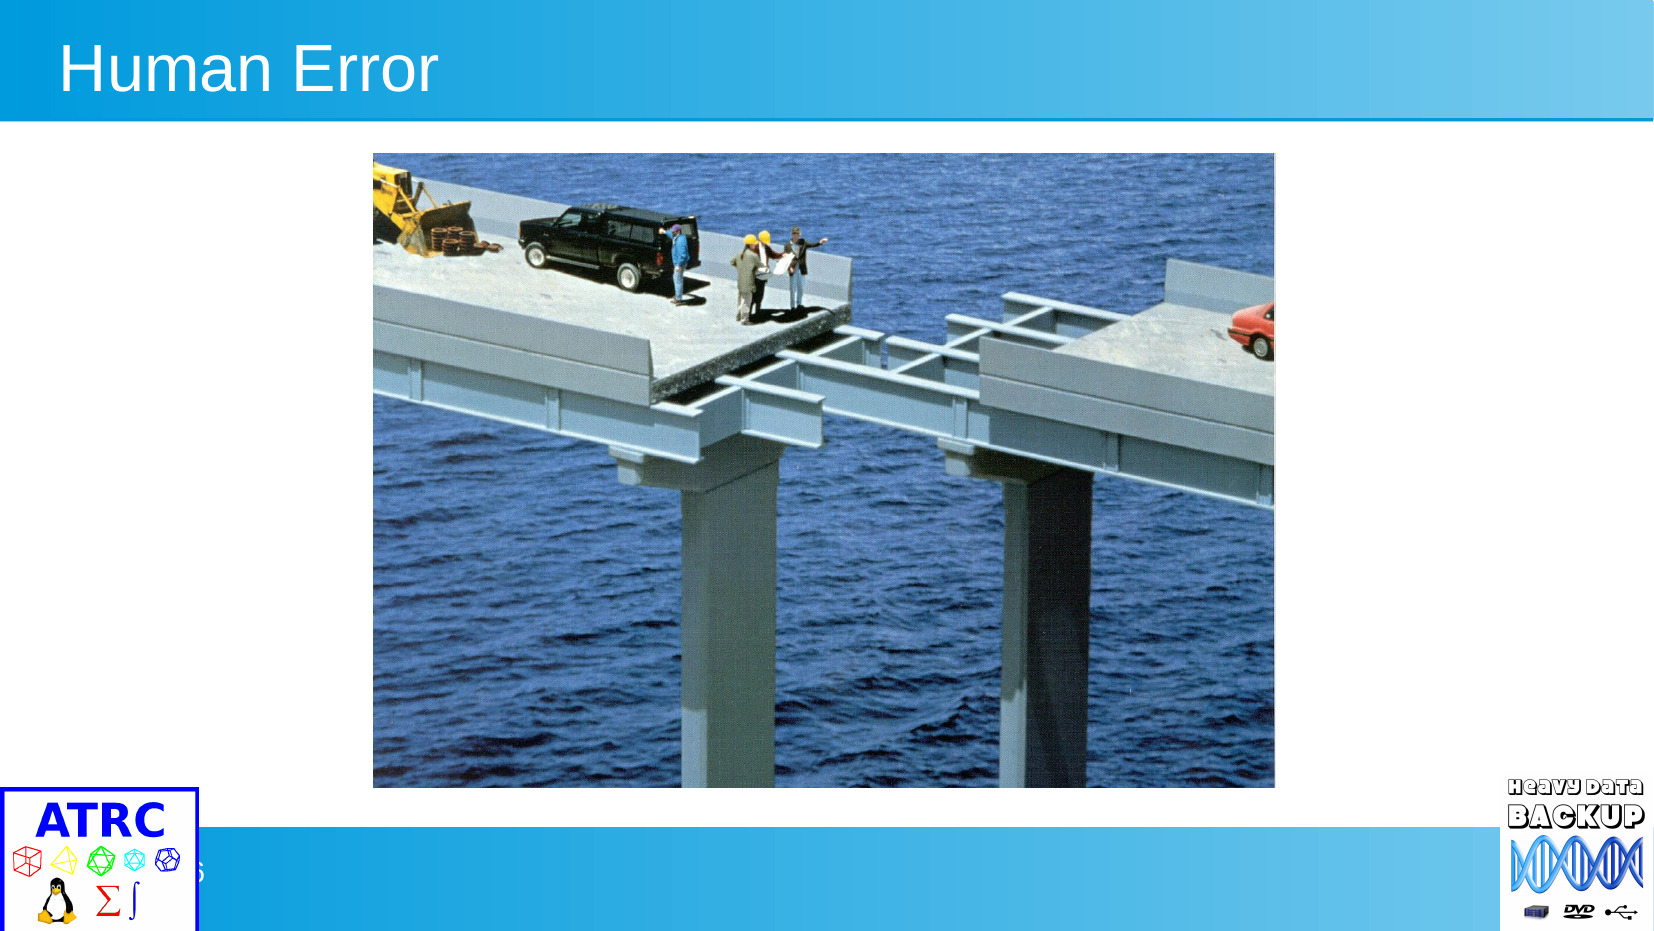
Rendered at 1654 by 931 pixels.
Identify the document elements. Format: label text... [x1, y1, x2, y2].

picture [0, 787, 199, 931]
picture [1500, 771, 1654, 931]
picture [373, 153, 1276, 788]
title Human Error [59, 29, 1595, 108]
